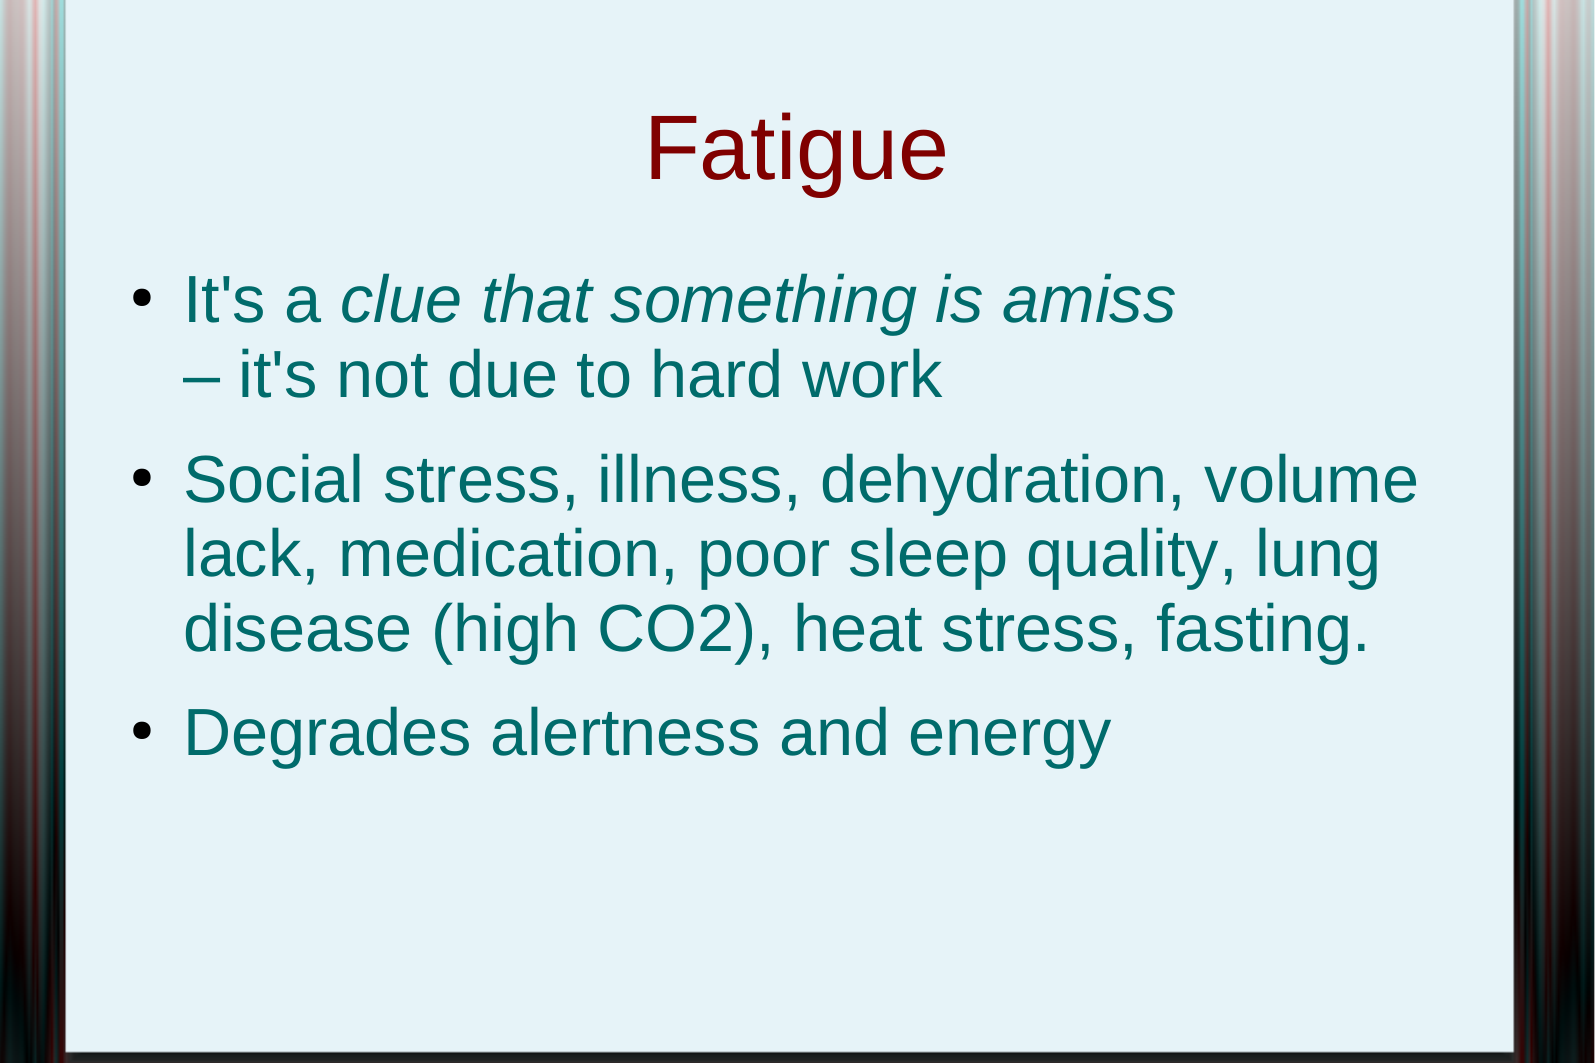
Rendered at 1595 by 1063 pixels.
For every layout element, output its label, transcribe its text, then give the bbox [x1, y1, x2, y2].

picture [0, 0, 1595, 1063]
list It's a clue that something is amiss – it's not due to hard work Social stress, illness, dehydration, volume lack, medication, poor sleep quality, lung disease (high CO2), heat stress, fasting. Degrades alertness and energy [112, 262, 1463, 1013]
title Fatigue [113, 75, 1481, 220]
